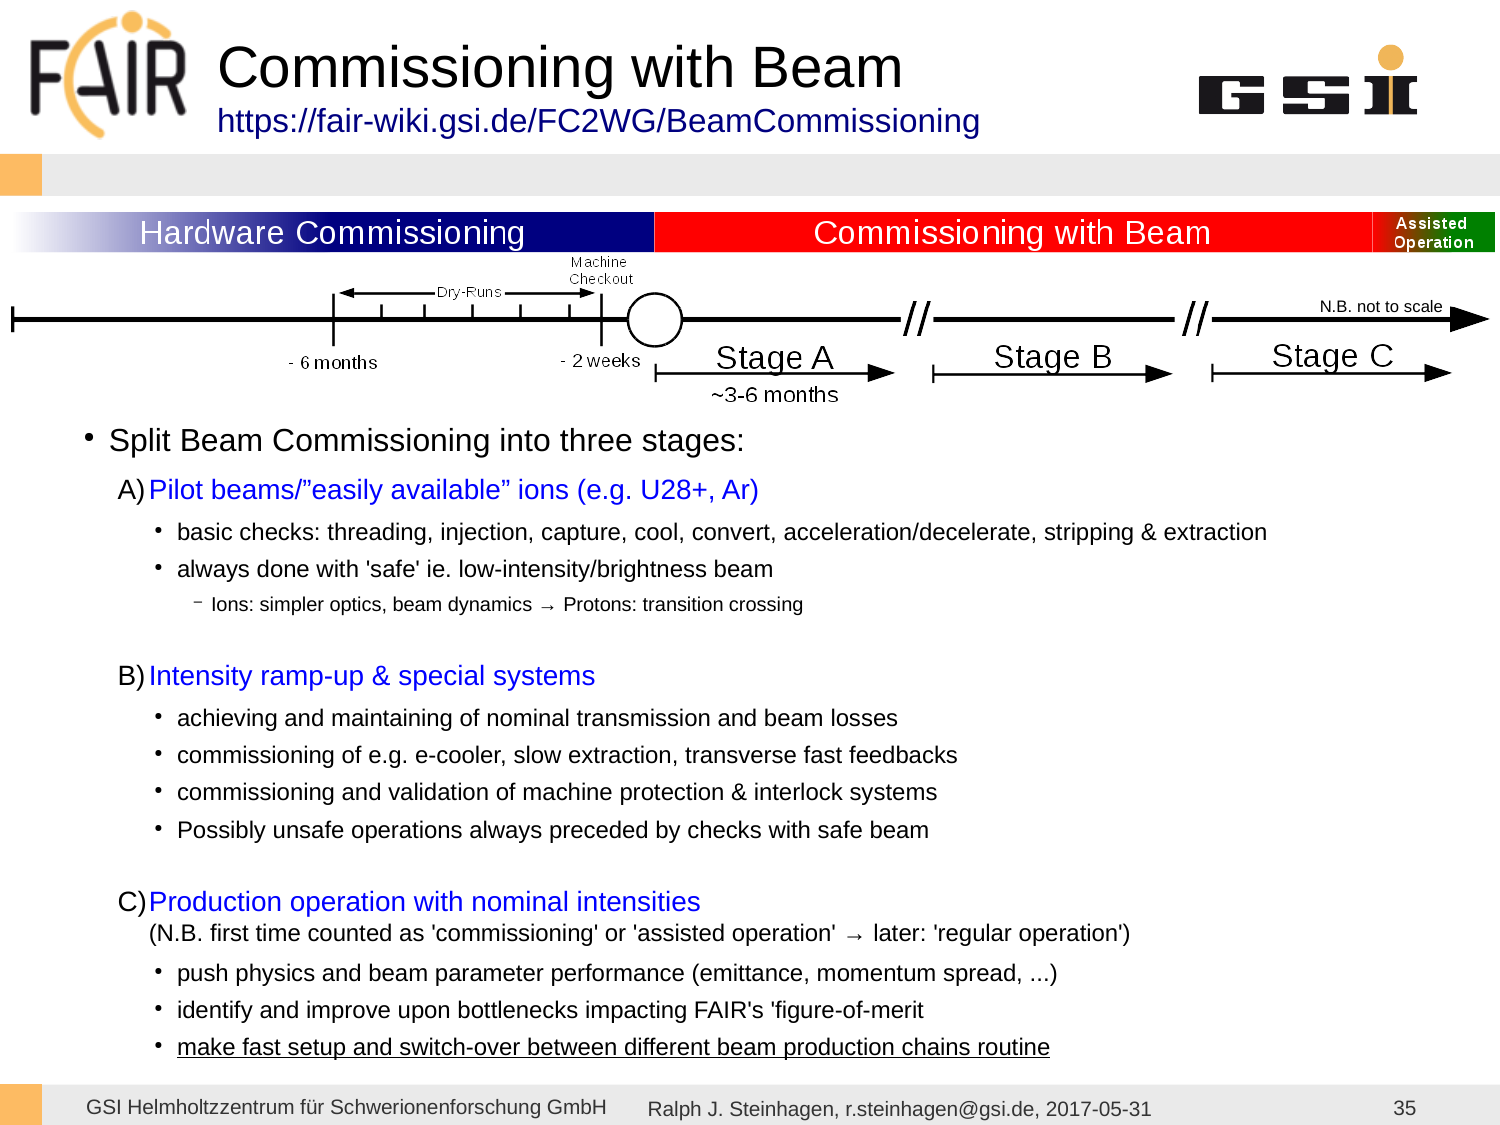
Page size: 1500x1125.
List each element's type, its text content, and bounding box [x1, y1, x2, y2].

title Commissioning with Beam https://fair-wiki.gsi.de/FC2WG/BeamCommissioning [217, 20, 1180, 147]
text_box N.B. not to scale [1305, 289, 1459, 324]
picture [10, 212, 1495, 402]
list Split Beam Commissioning into three stages: Pilot beams/”easily available” ions (e.g. U28+, Ar) basic checks: threading, injection, capture, cool, convert, acceleration/decelerate, stripping & extraction always done with 'safe' ie. low-intensity/brightness beam Ions: simpler optics, beam dynamics → Protons: transition crossing Intensity ramp-up & special systems achieving and maintaining of nominal transmission and beam losses commissioning of e.g. e-cooler, slow extraction, transverse fast feedbacks commissioning and validation of machine protection & interlock systems Possibly unsafe operations always preceded by checks with safe beam Production operation with nominal intensities (N.B. first time counted as 'commissioning' or 'assisted operation' → later: 'regular operation') push physics and beam parameter performance (emittance, momentum spread, ...) identify and improve upon bottlenecks impacting FAIR's 'figure-of-merit make fast setup and switch-over between different beam production chains routine [75, 419, 1425, 1063]
picture [30, 9, 187, 141]
picture [1197, 42, 1419, 117]
